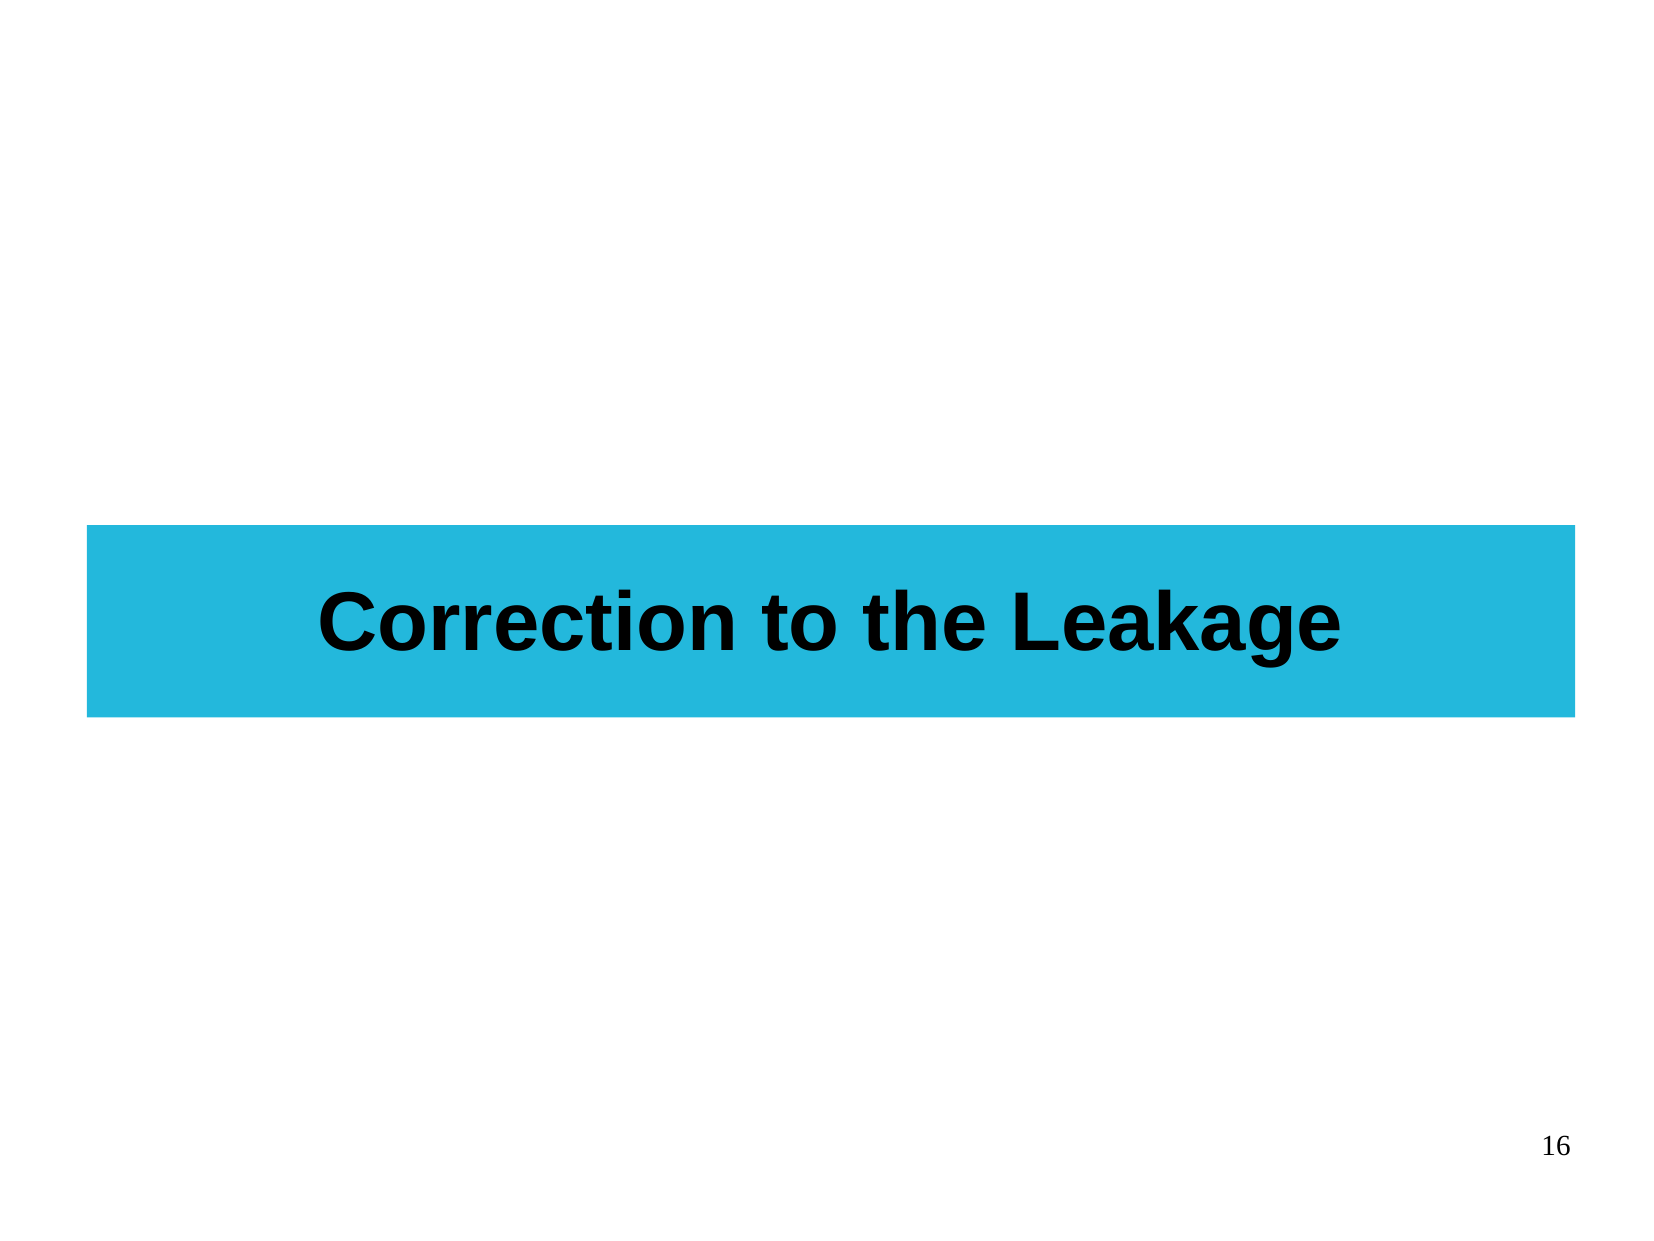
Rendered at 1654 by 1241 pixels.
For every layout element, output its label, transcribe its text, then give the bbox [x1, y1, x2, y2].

title Correction to the Leakage [86, 525, 1576, 718]
